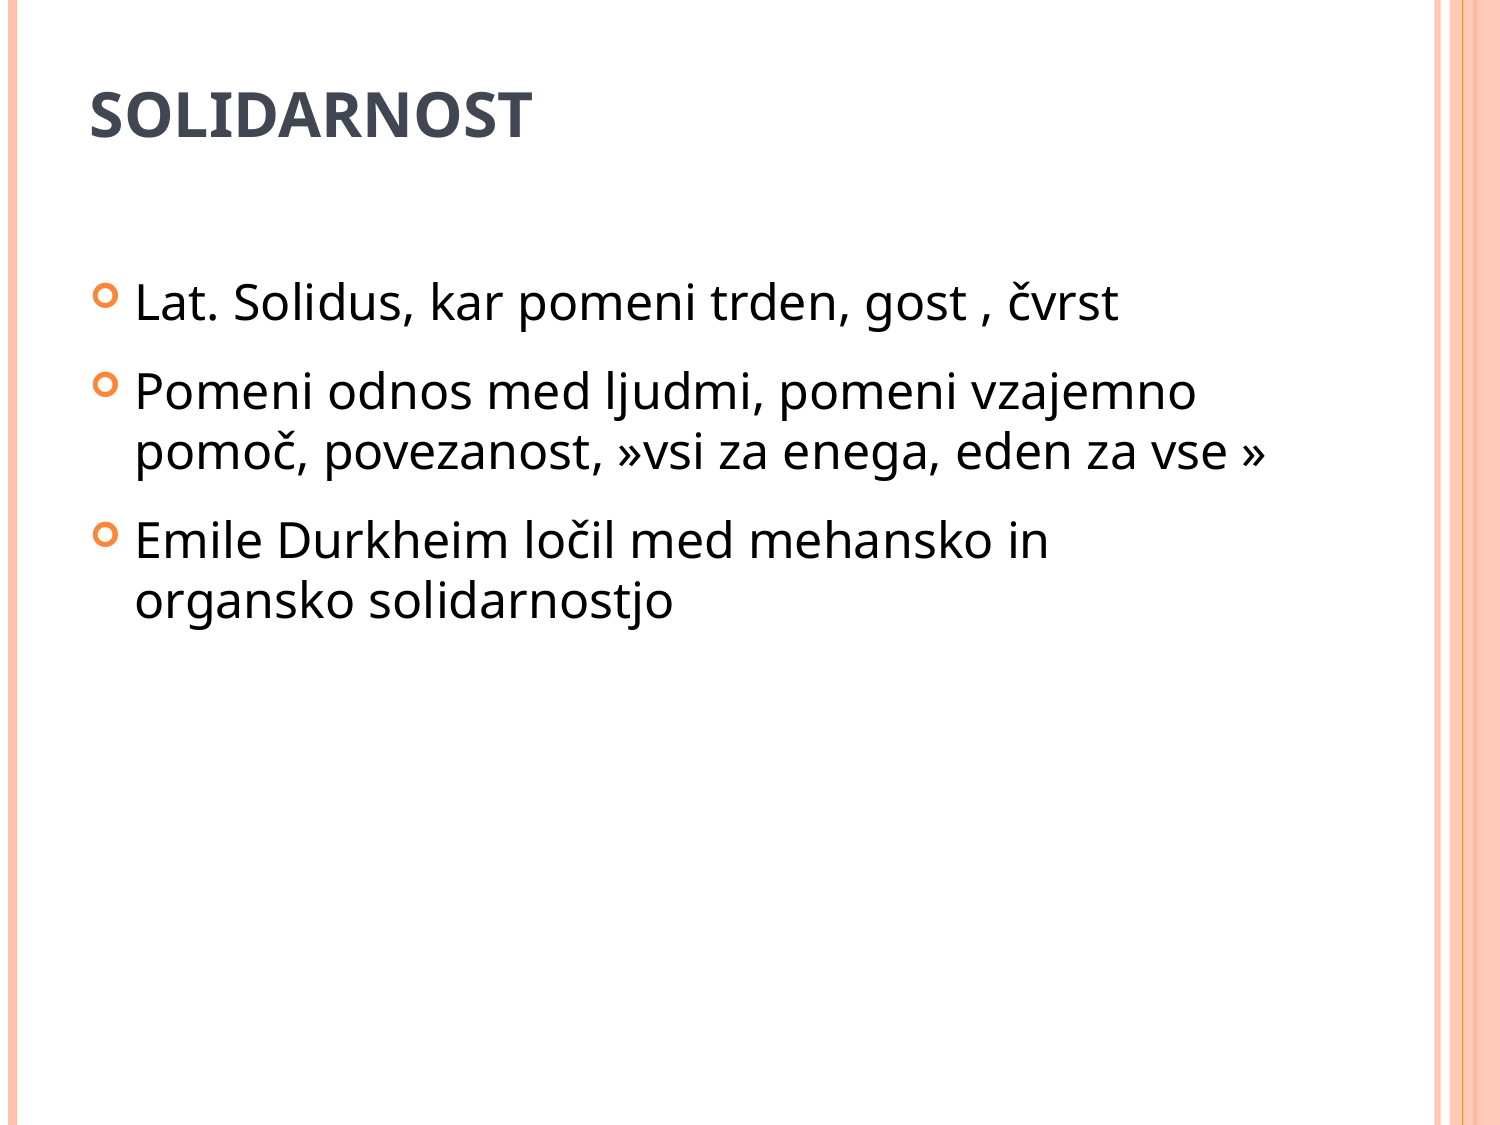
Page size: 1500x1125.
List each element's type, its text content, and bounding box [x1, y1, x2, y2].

title SOLIDARNOST [75, 45, 1300, 233]
list Lat. Solidus, kar pomeni trden, gost , čvrst Pomeni odnos med ljudmi, pomeni vzajemno pomoč, povezanost, »vsi za enega, eden za vse » Emile Durkheim ločil med mehansko in organsko solidarnostjo [75, 262, 1300, 1062]
